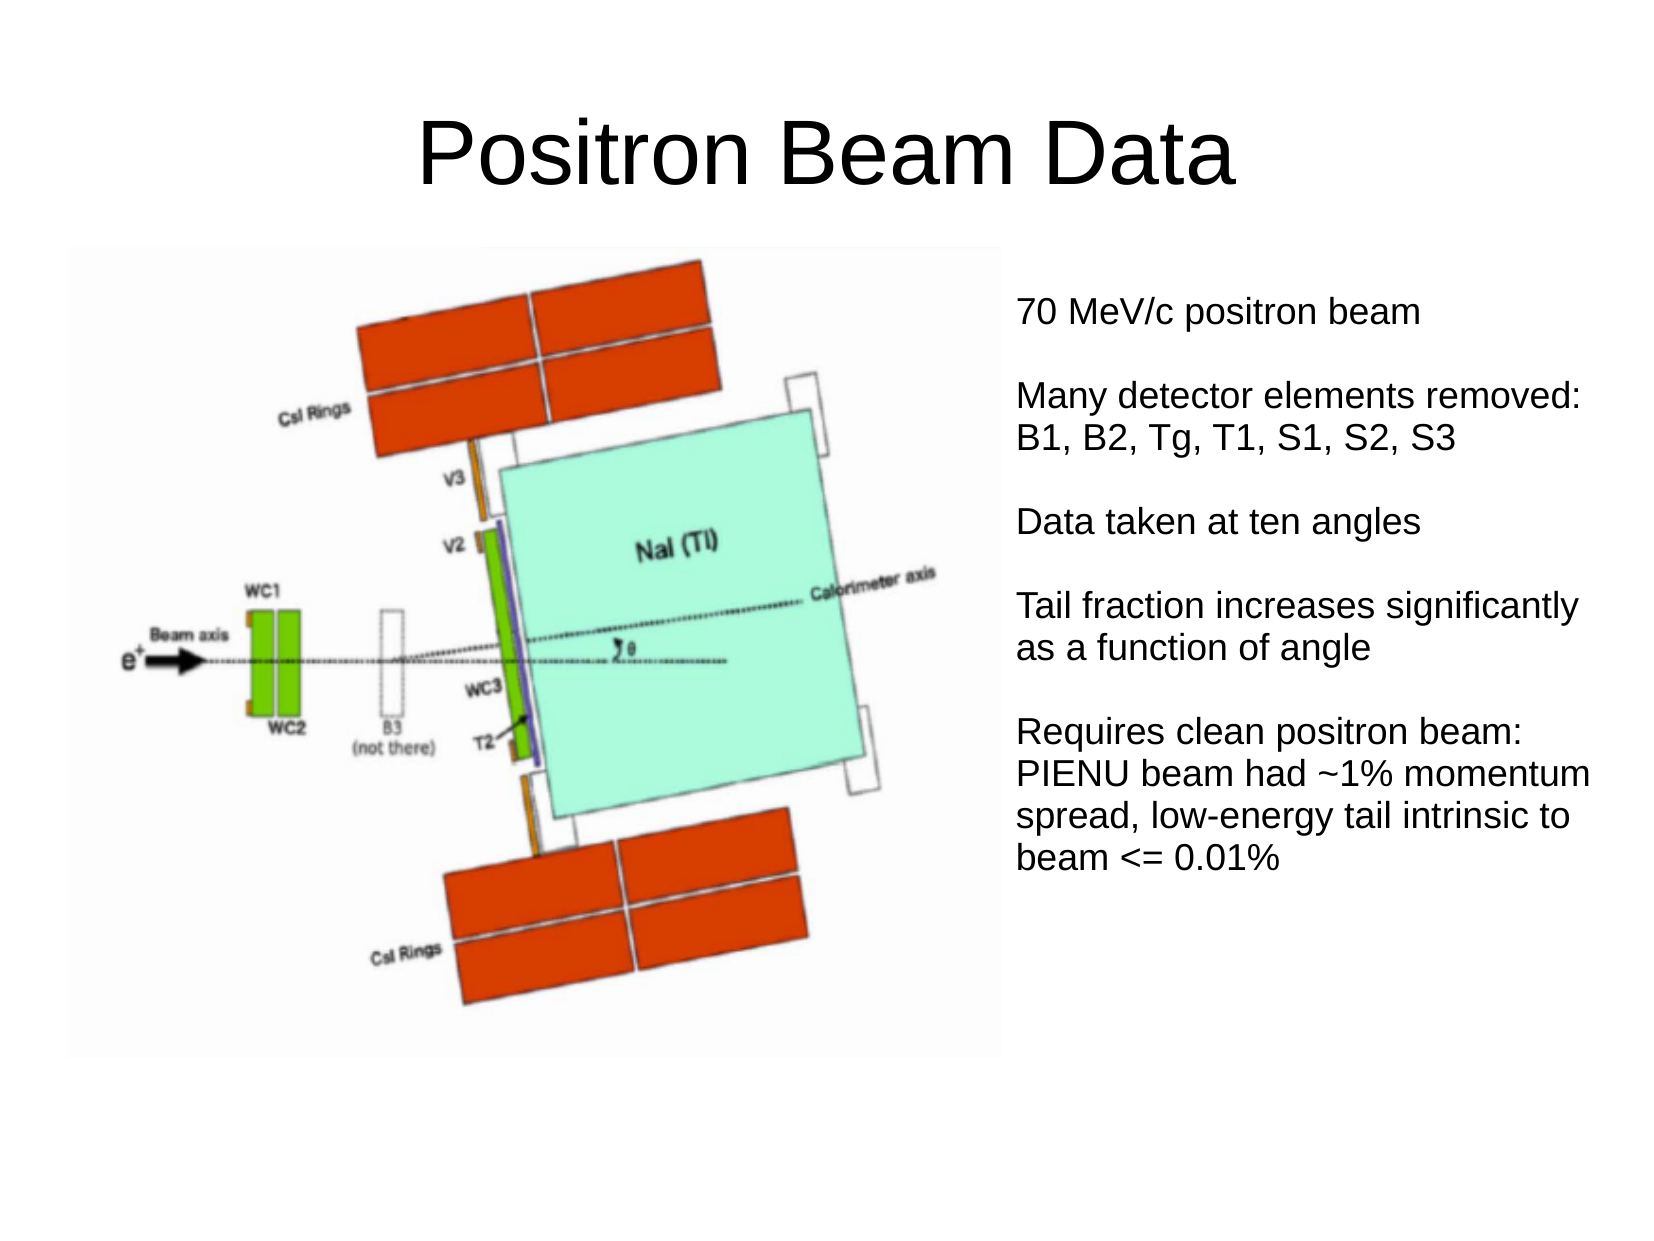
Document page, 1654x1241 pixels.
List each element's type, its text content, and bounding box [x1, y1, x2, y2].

picture [59, 247, 1001, 1058]
title Positron Beam Data [82, 49, 1571, 257]
text_box 70 MeV/c positron beam Many detector elements removed: B1, B2, Tg, T1, S1, S2, S3 Data taken at ten angles Tail fraction increases significantly as a function of angle Requires clean positron beam: PIENU beam had ~1% momentum spread, low-energy tail intrinsic to beam <= 0.01% [1000, 283, 1619, 887]
